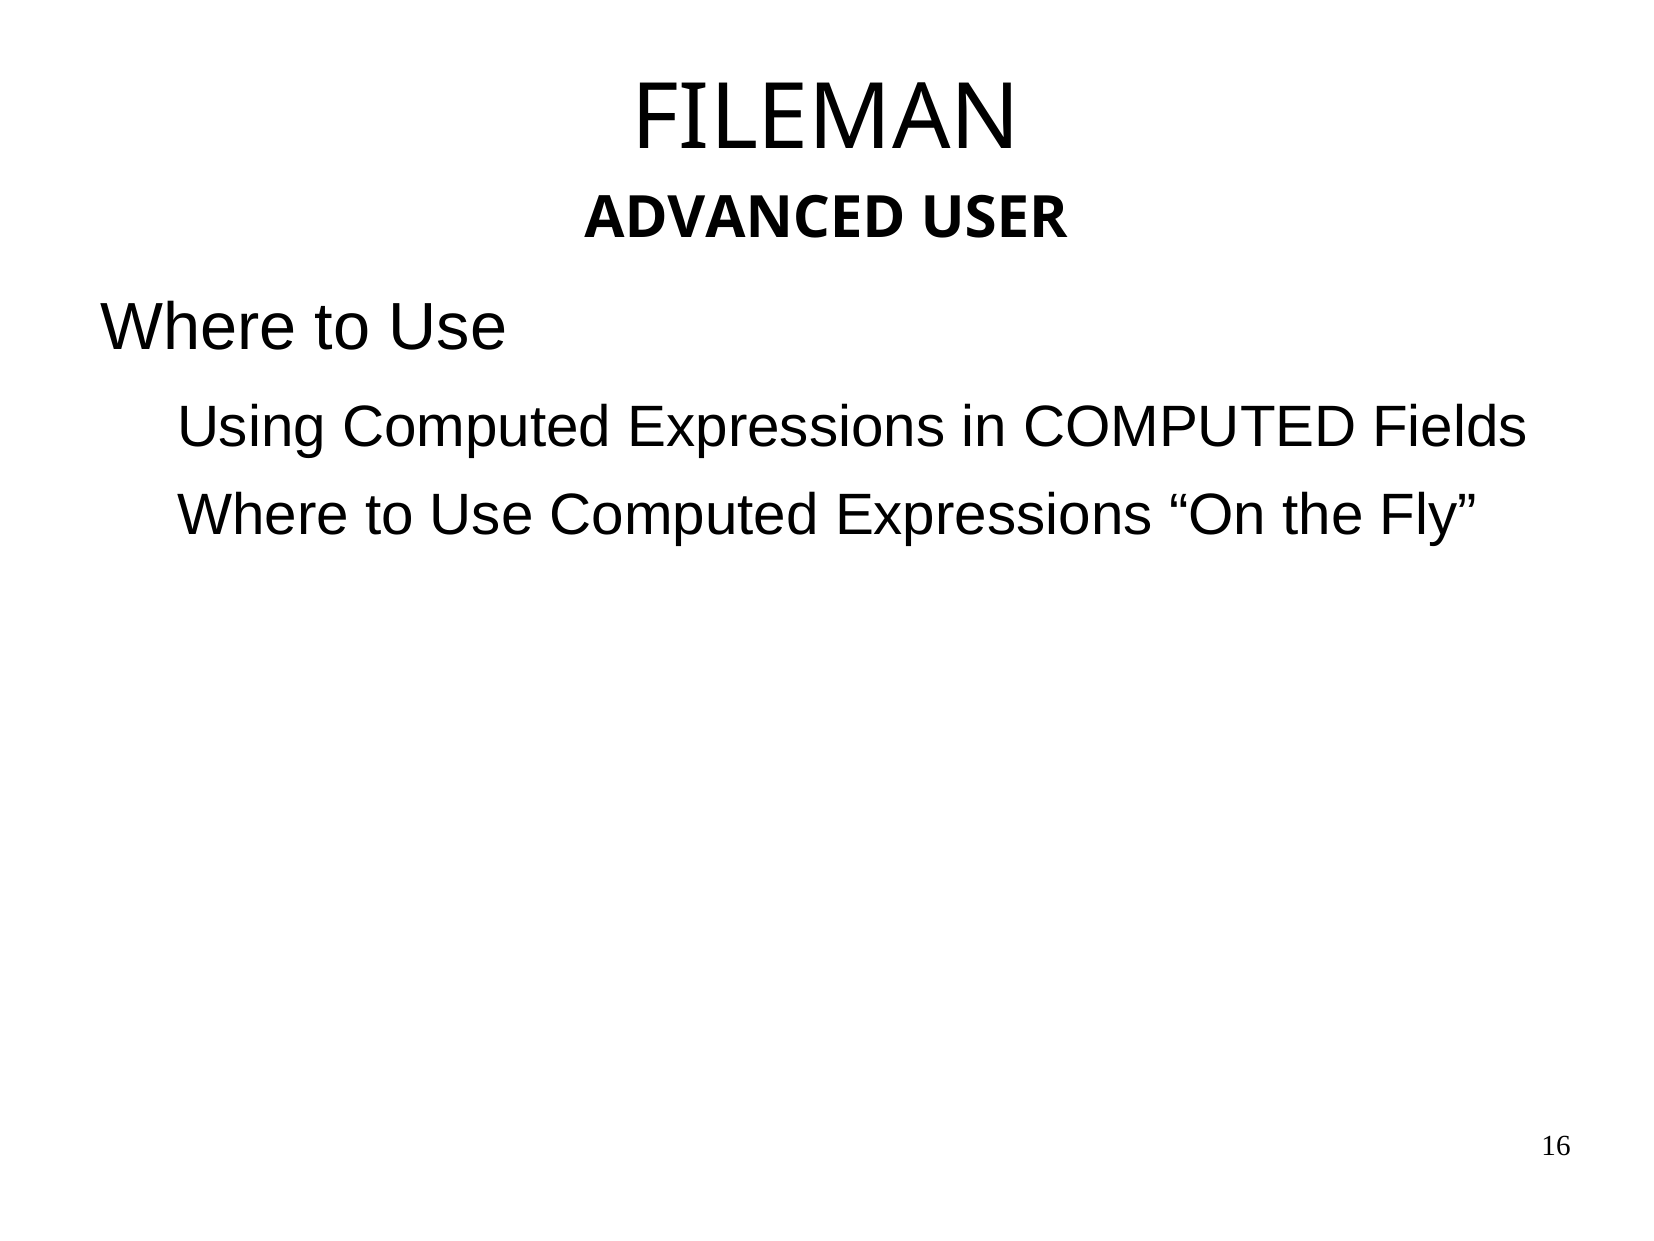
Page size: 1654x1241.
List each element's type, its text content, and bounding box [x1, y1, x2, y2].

list Where to Use Using Computed Expressions in COMPUTED Fields Where to Use Computed Expressions “On the Fly” [82, 289, 1570, 1092]
title FILEMAN ADVANCED USER [82, 35, 1570, 270]
